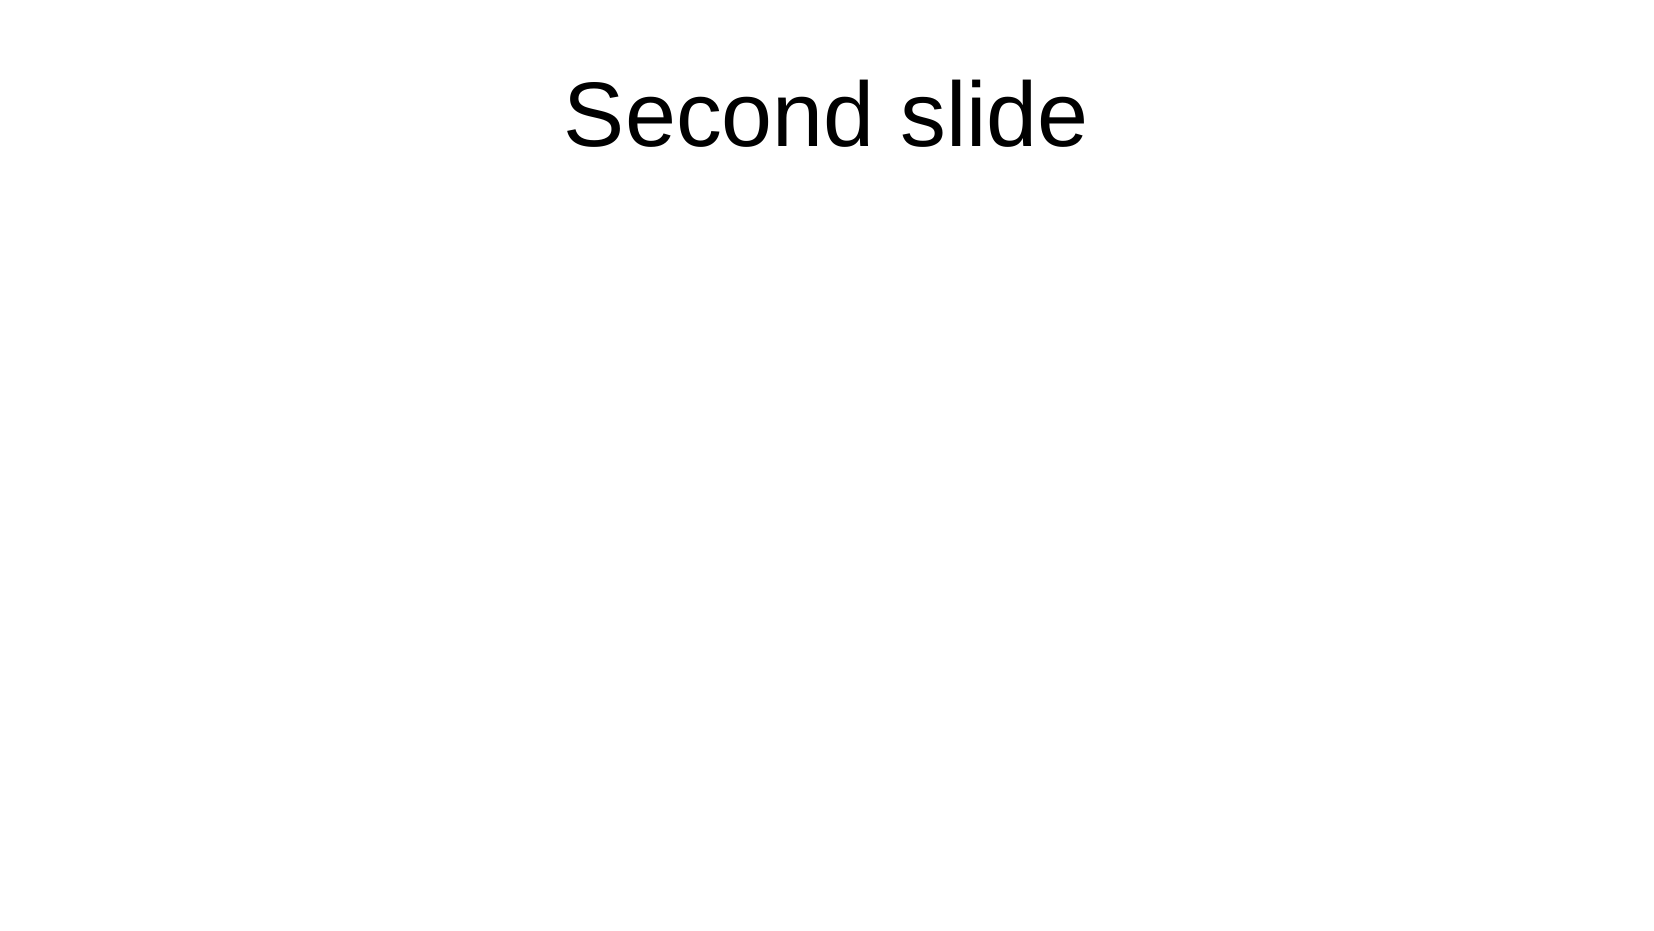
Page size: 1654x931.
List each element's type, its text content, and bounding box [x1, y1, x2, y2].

title Second slide [82, 37, 1571, 193]
